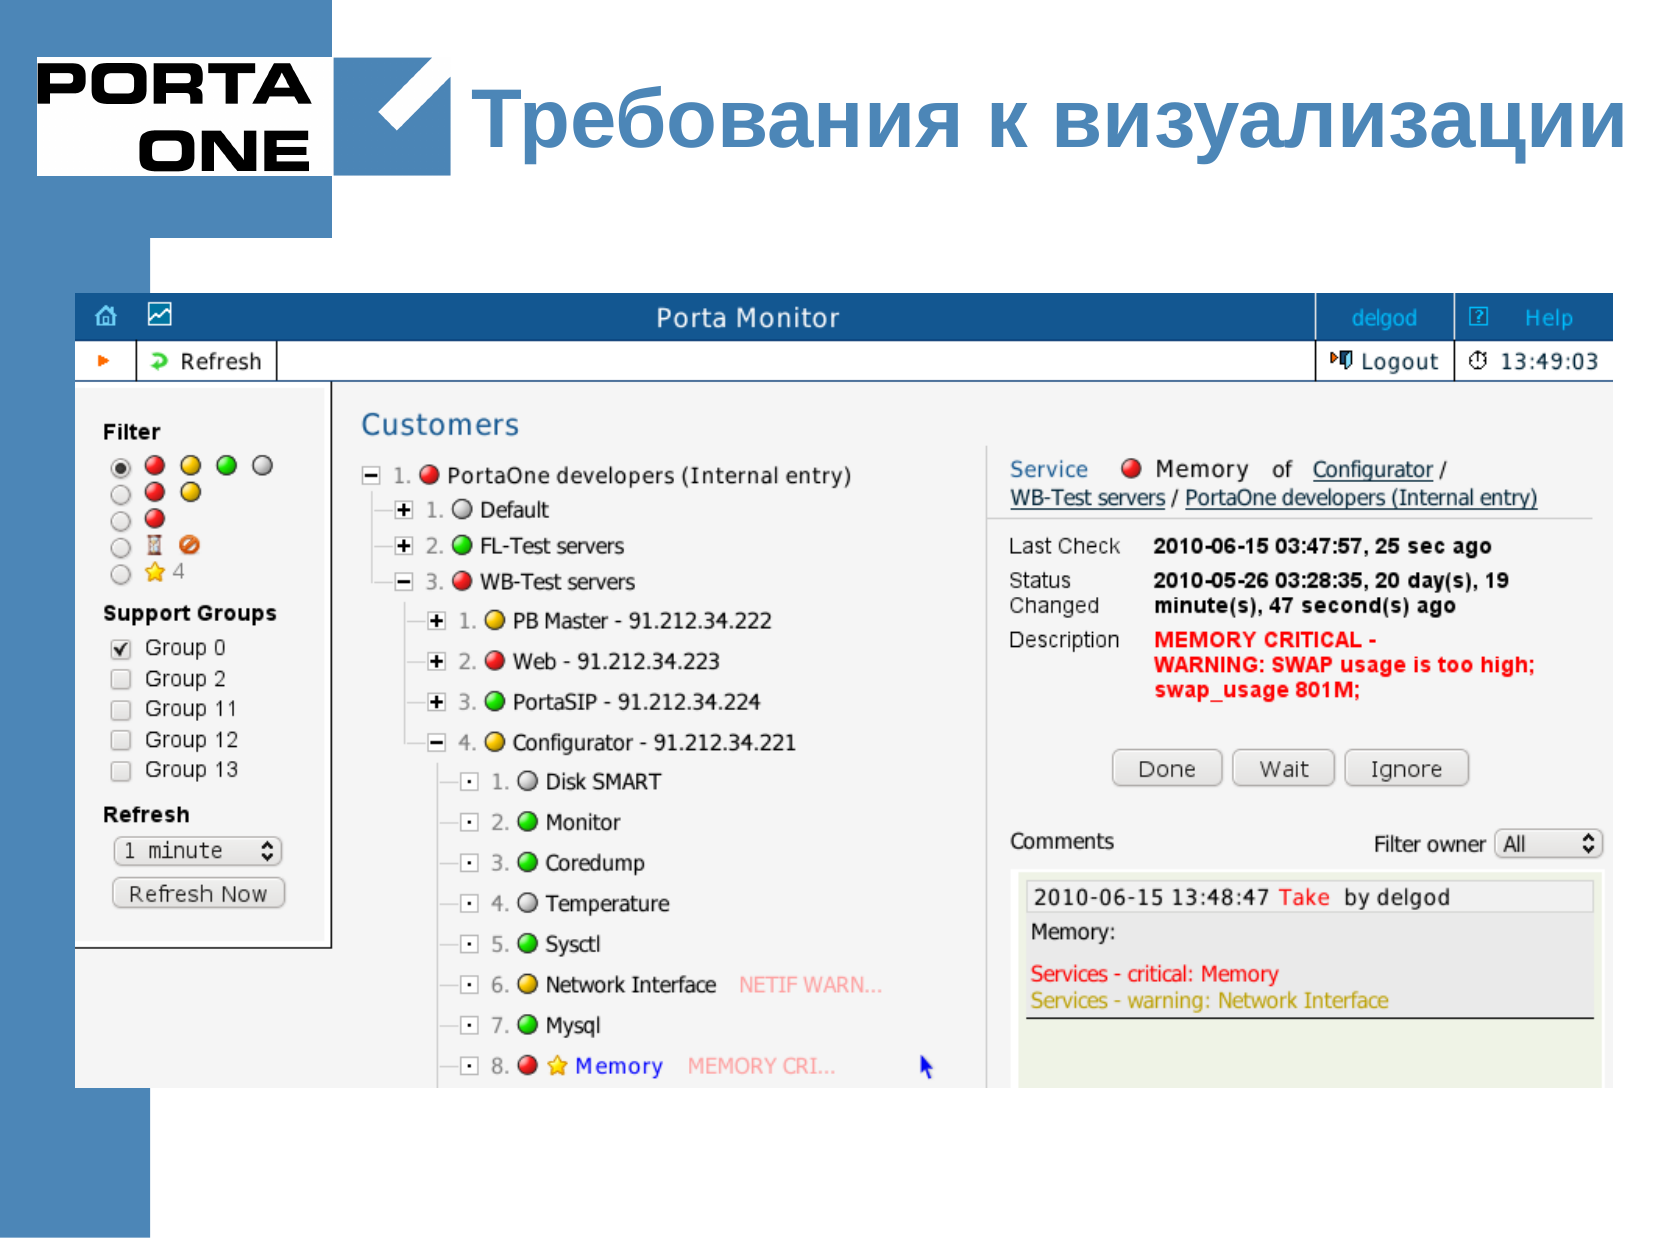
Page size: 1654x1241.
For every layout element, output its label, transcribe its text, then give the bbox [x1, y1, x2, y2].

title Требования к визуализации [449, 0, 1653, 239]
picture [37, 57, 449, 176]
picture [75, 293, 1613, 1088]
text_box [0, 0, 332, 1238]
